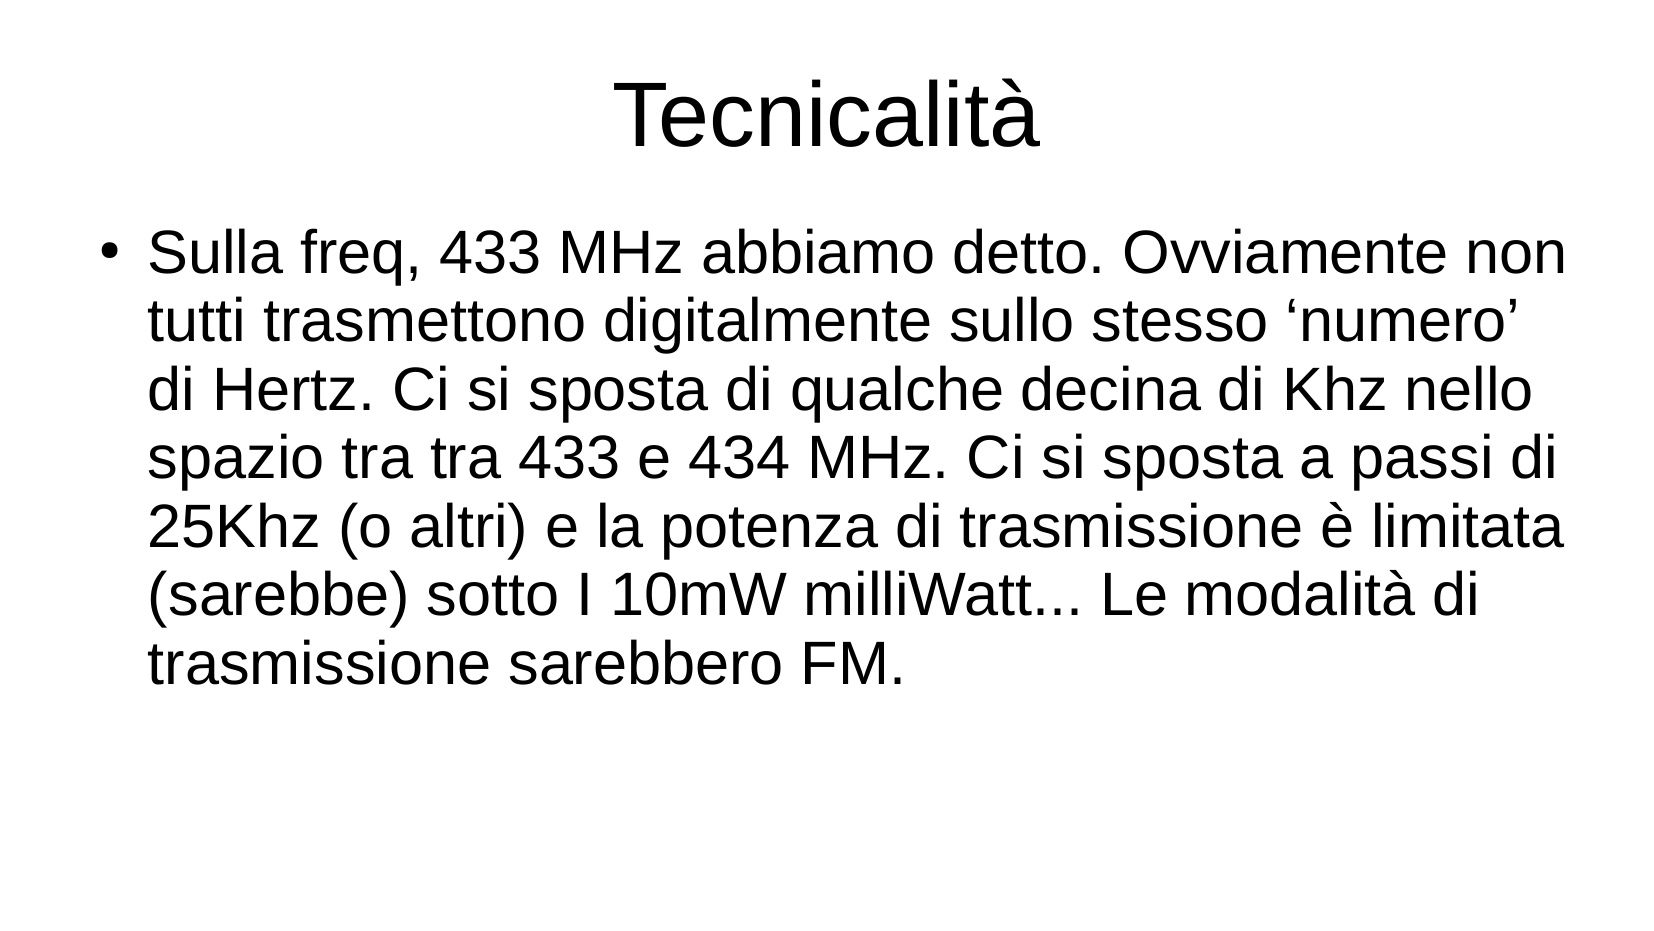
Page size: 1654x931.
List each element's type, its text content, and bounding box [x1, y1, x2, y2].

title Tecnicalità [82, 37, 1571, 193]
list Sulla freq, 433 MHz abbiamo detto. Ovviamente non tutti trasmettono digitalmente sullo stesso ‘numero’ di Hertz. Ci si sposta di qualche decina di Khz nello spazio tra tra 433 e 434 MHz. Ci si sposta a passi di 25Khz (o altri) e la potenza di trasmissione è limitata (sarebbe) sotto I 10mW milliWatt... Le modalità di trasmissione sarebbero FM. [82, 217, 1571, 758]
